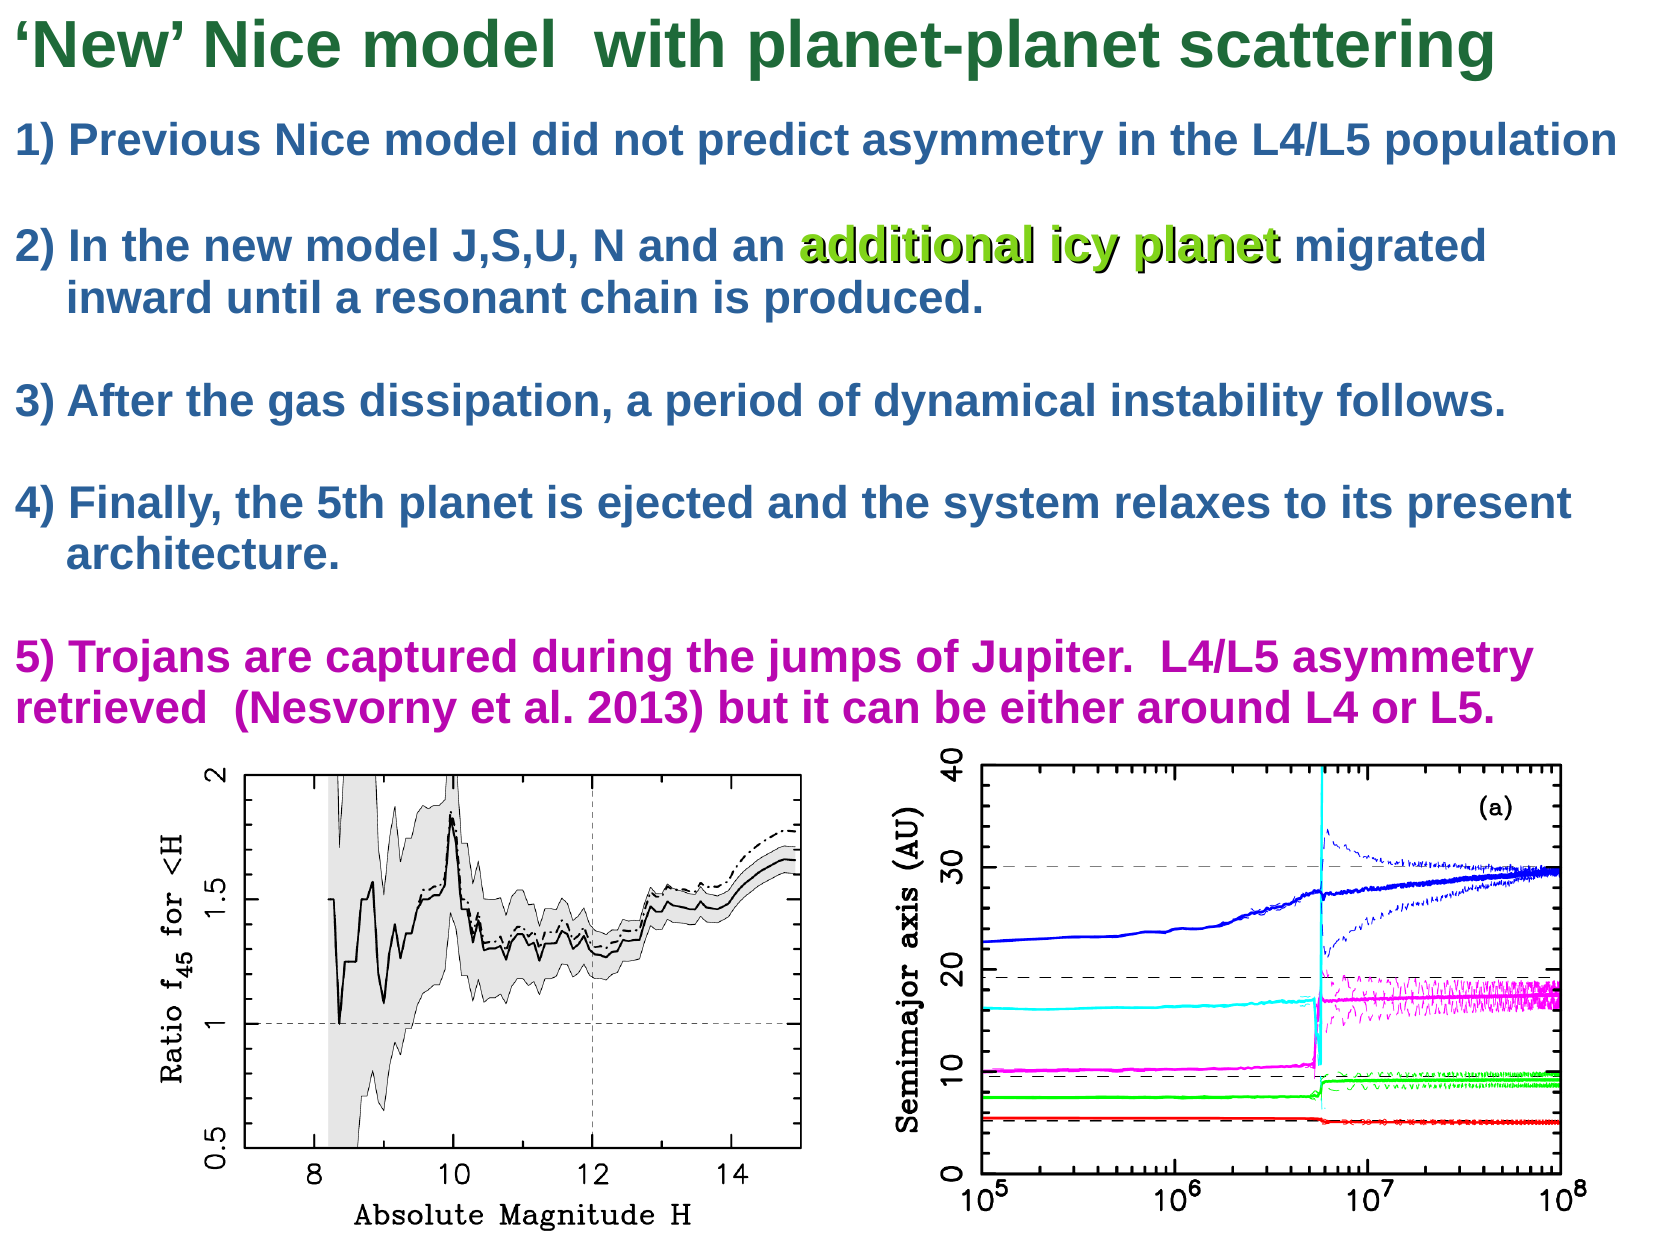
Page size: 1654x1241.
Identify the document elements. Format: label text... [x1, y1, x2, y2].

picture [133, 752, 847, 1241]
text_box 1) Previous Nice model did not predict asymmetry in the L4/L5 population 2) In the new model J,S,U, N and an additional icy planet migrated inward until a resonant chain is produced. 3) After the gas dissipation, a period of dynamical instability follows. 4) Finally, the 5th planet is ejected and the system relaxes to its present architecture. 5) Trojans are captured during the jumps of Jupiter. L4/L5 asymmetry retrieved (Nesvorny et al. 2013) but it can be either around L4 or L5. [0, 106, 1654, 848]
picture [850, 738, 1611, 1241]
title ‘New’ Nice model with planet-planet scattering [11, 0, 1501, 106]
